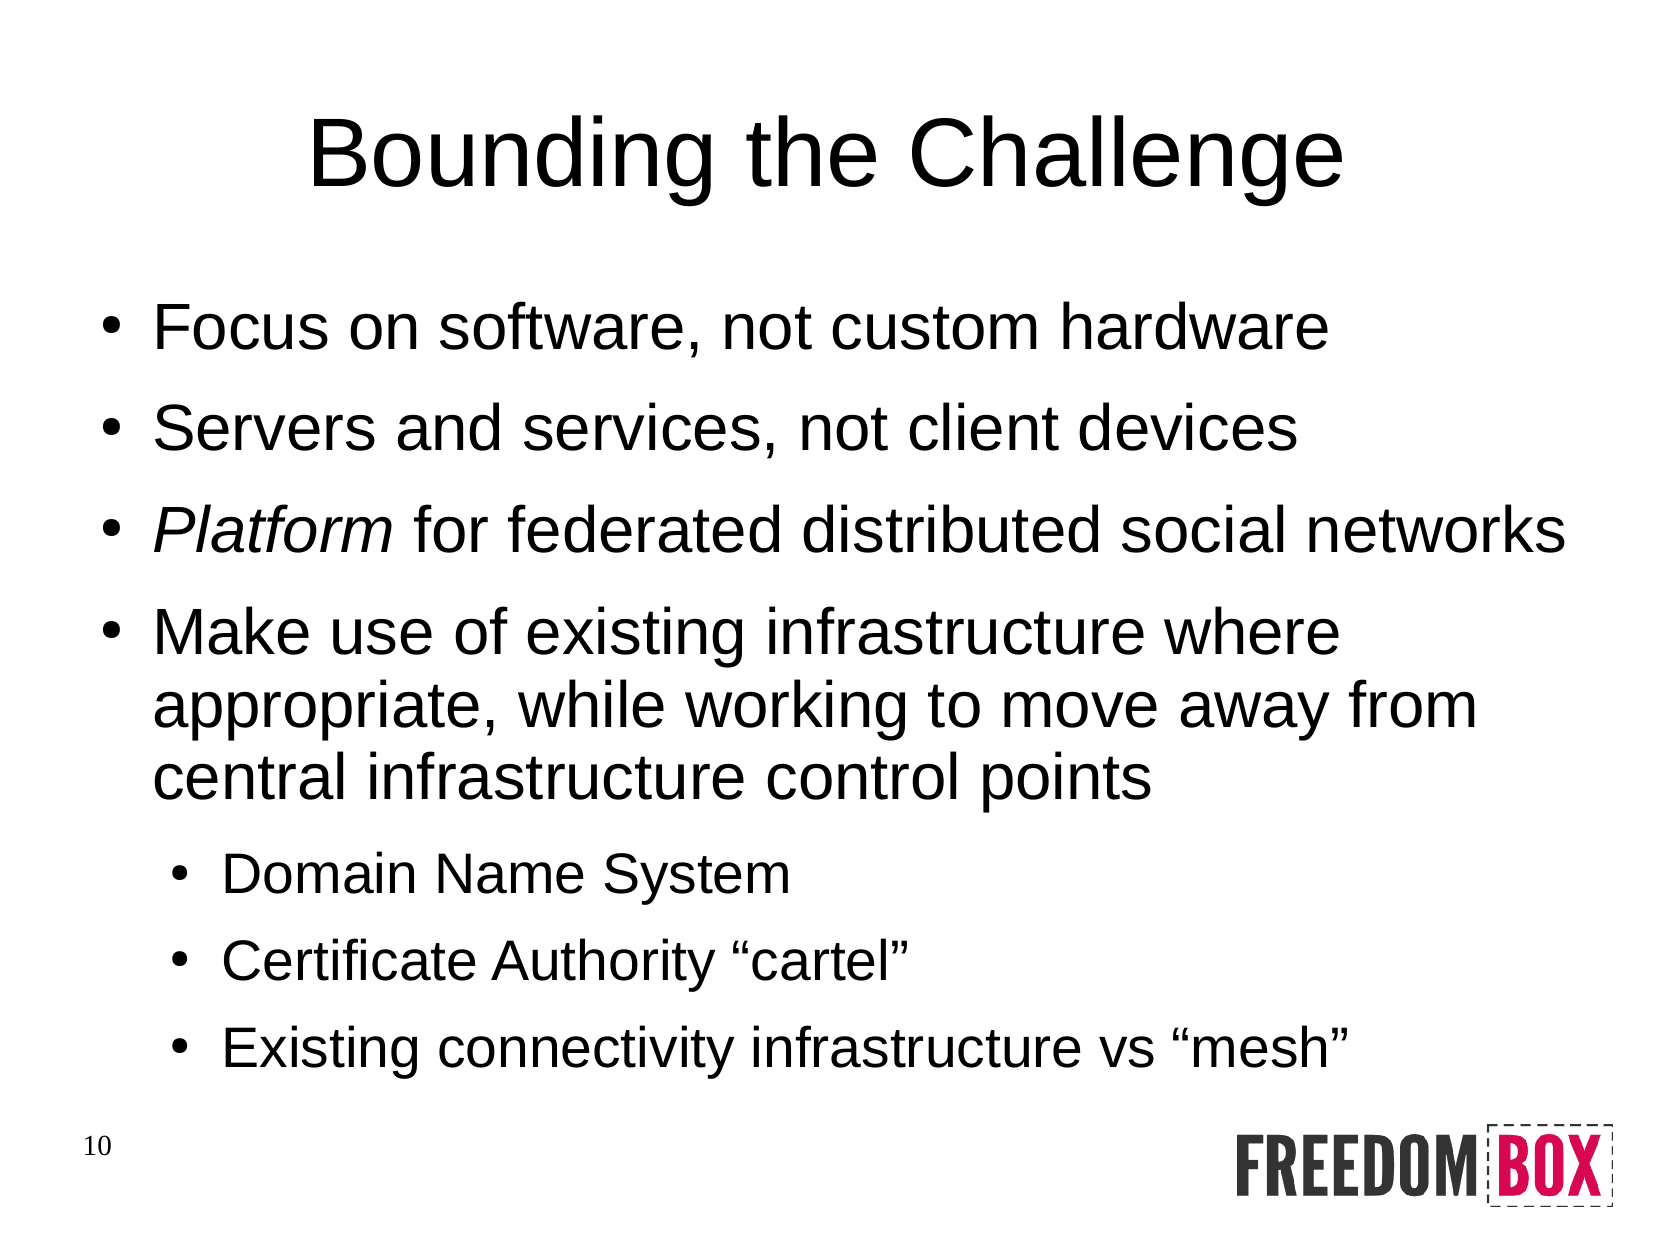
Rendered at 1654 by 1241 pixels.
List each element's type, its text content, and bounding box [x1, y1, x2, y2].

list Focus on software, not custom hardware Servers and services, not client devices Platform for federated distributed social networks Make use of existing infrastructure where appropriate, while working to move away from central infrastructure control points Domain Name System Certificate Authority “cartel” Existing connectivity infrastructure vs “mesh” [82, 290, 1571, 1109]
title Bounding the Challenge [82, 49, 1571, 257]
picture [1237, 1124, 1613, 1207]
